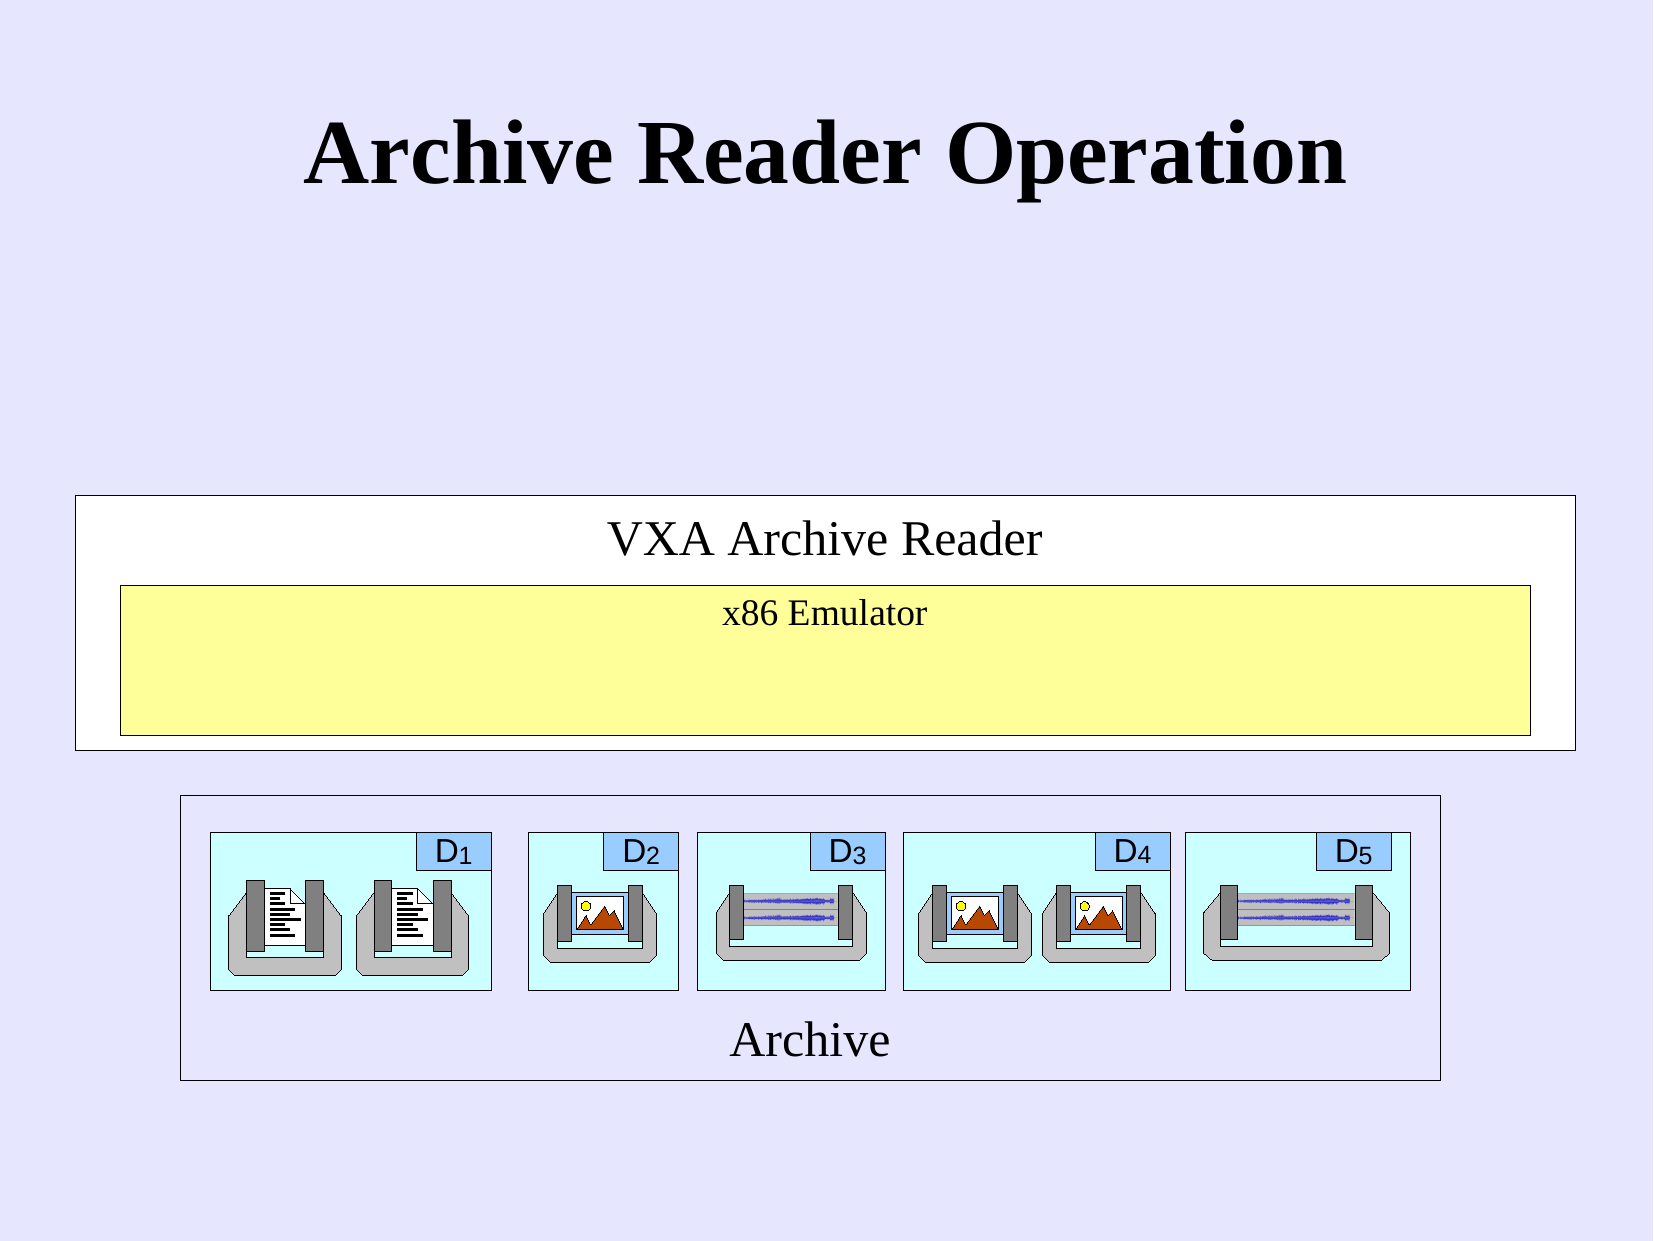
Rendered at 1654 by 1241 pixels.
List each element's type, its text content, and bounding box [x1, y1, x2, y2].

picture [744, 893, 838, 926]
text_box [210, 832, 492, 991]
text_box D3 [810, 832, 886, 871]
picture [1238, 893, 1355, 926]
text_box VXA Archive Reader [75, 495, 1576, 751]
text_box x86 Emulator [630, 585, 1021, 651]
text_box D5 [1316, 832, 1392, 871]
text_box [120, 585, 1531, 736]
text_box D4 [1095, 832, 1171, 871]
title Archive Reader Operation [82, 49, 1571, 257]
text_box [697, 832, 886, 991]
text_box [1185, 832, 1411, 991]
text_box D2 [603, 832, 679, 871]
text_box Archive [180, 1005, 1441, 1081]
text_box [528, 832, 679, 991]
text_box D1 [416, 832, 492, 871]
text_box [903, 832, 1171, 991]
